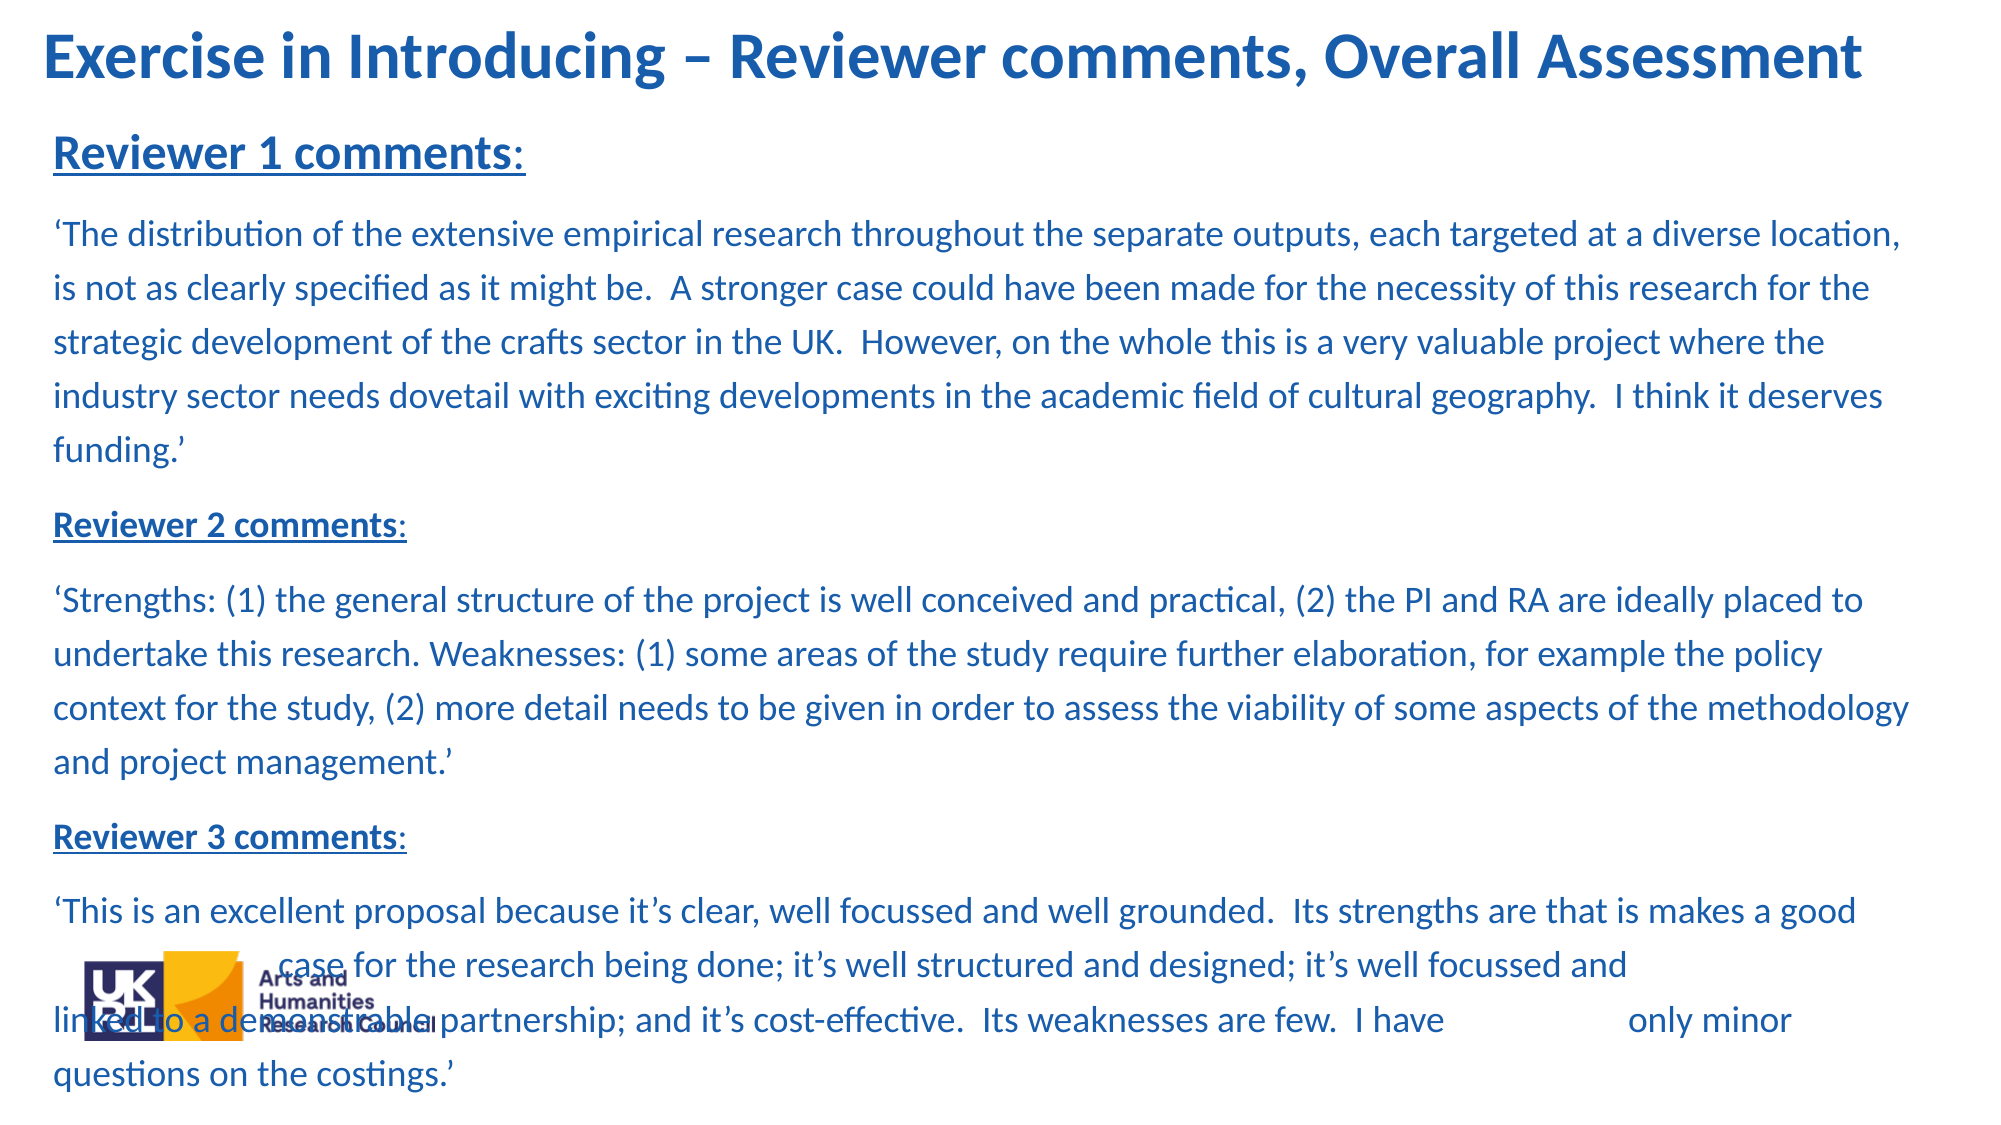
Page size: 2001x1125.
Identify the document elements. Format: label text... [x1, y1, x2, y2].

text_box Exercise in Introducing – Reviewer comments, Overall Assessment [29, 4, 1933, 99]
text_box Reviewer 1 comments: ‘The distribution of the extensive empirical research throughout the separate outputs, each targeted at a diverse location, is not as clearly specified as it might be. A stronger case could have been made for the necessity of this research for the strategic development of the crafts sector in the UK. However, on the whole this is a very valuable project where the industry sector needs dovetail with exciting developments in the academic field of cultural geography. I think it deserves funding.’ Reviewer 2 comments: ‘Strengths: (1) the general structure of the project is well conceived and practical, (2) the PI and RA are ideally placed to undertake this research. Weaknesses: (1) some areas of the study require further elaboration, for example the policy context for the study, (2) more detail needs to be given in order to assess the viability of some aspects of the methodology and project management.’ Reviewer 3 comments: ‘This is an excellent proposal because it’s clear, well focussed and well grounded. Its strengths are that is makes a good case for the research being done; it’s well structured and designed; it’s well focussed and linked to a demonstrable partnership; and it’s cost-effective. Its weaknesses are few. I have only minor questions on the costings.’ [28, 100, 1934, 1121]
